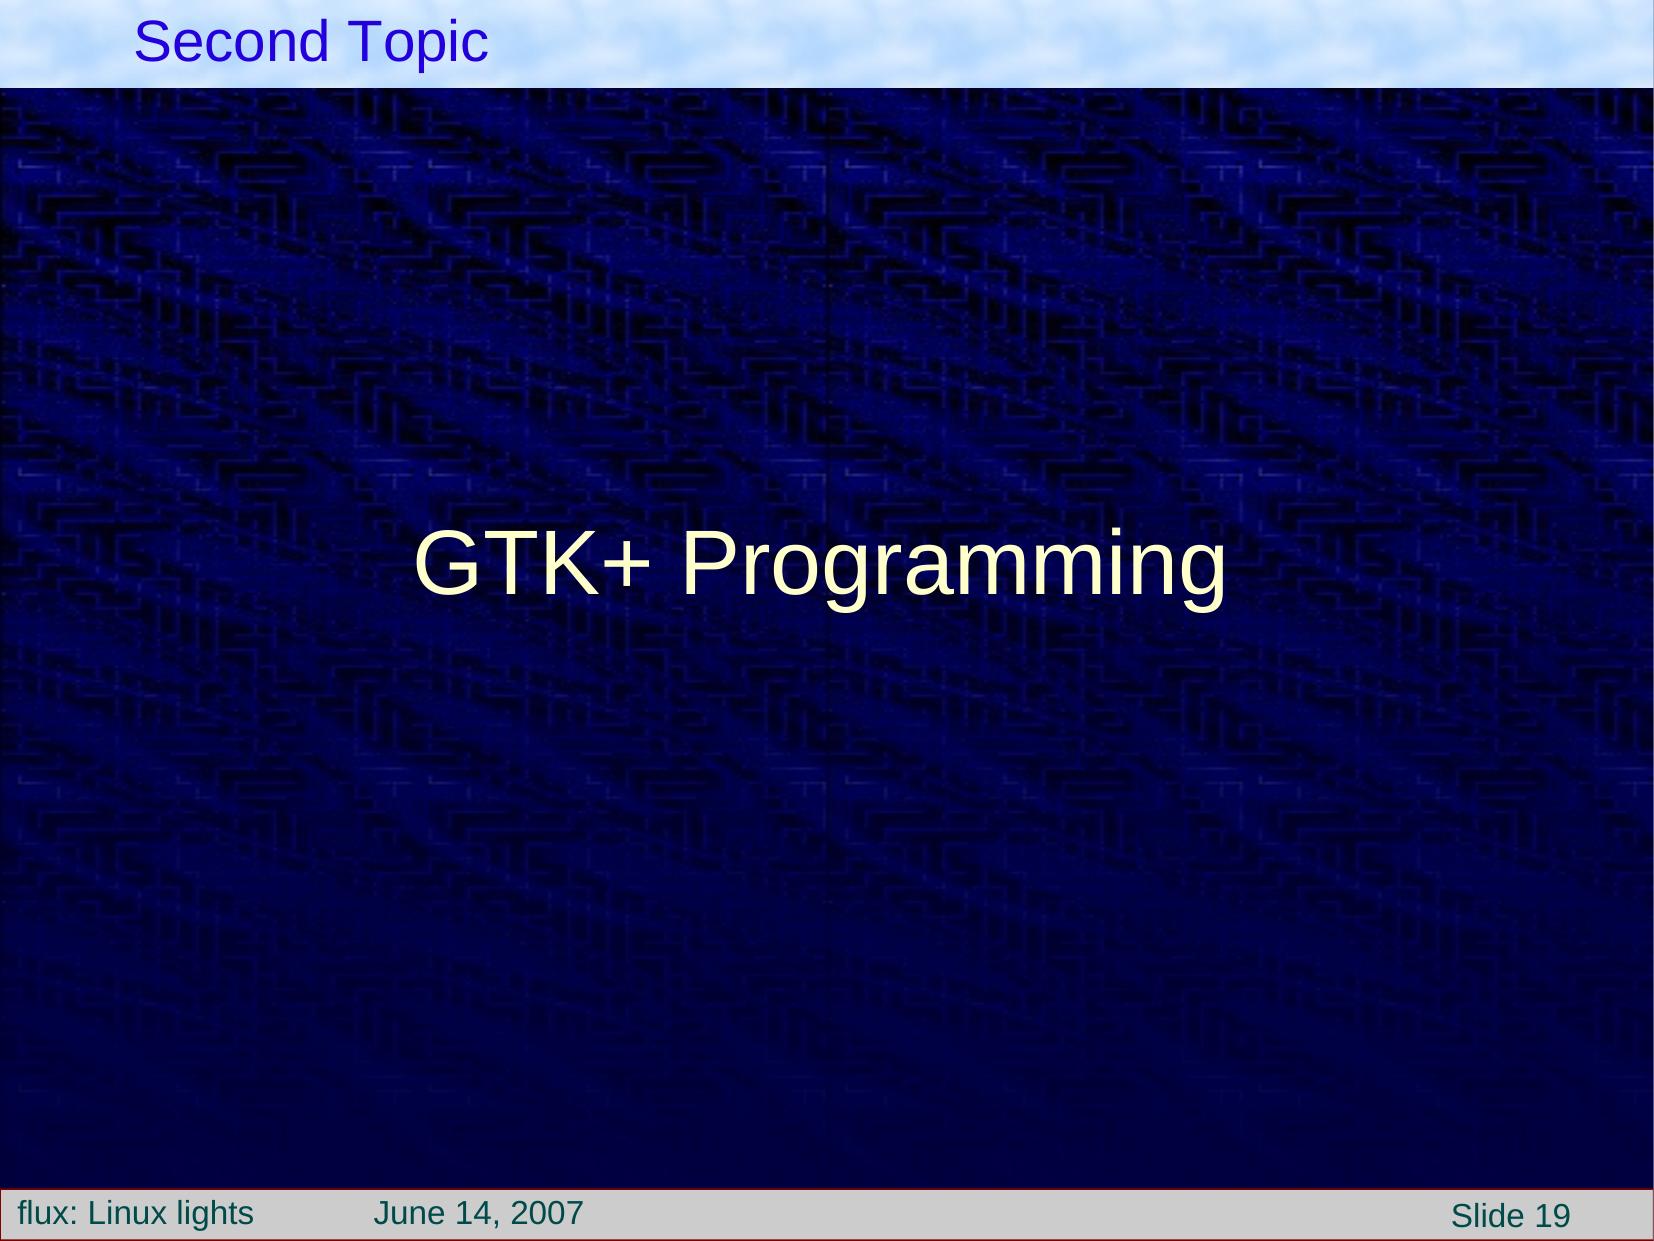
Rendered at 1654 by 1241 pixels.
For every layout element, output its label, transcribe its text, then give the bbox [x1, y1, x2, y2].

text_box Slide <number> [1436, 1189, 1654, 1241]
title GTK+ Programming [77, 466, 1566, 659]
text_box [713, 1189, 1436, 1241]
text_box flux: Linux lights June 14, 2007 [2, 1186, 713, 1241]
text_box Second Topic [0, 0, 1654, 88]
picture [0, 88, 1654, 1189]
